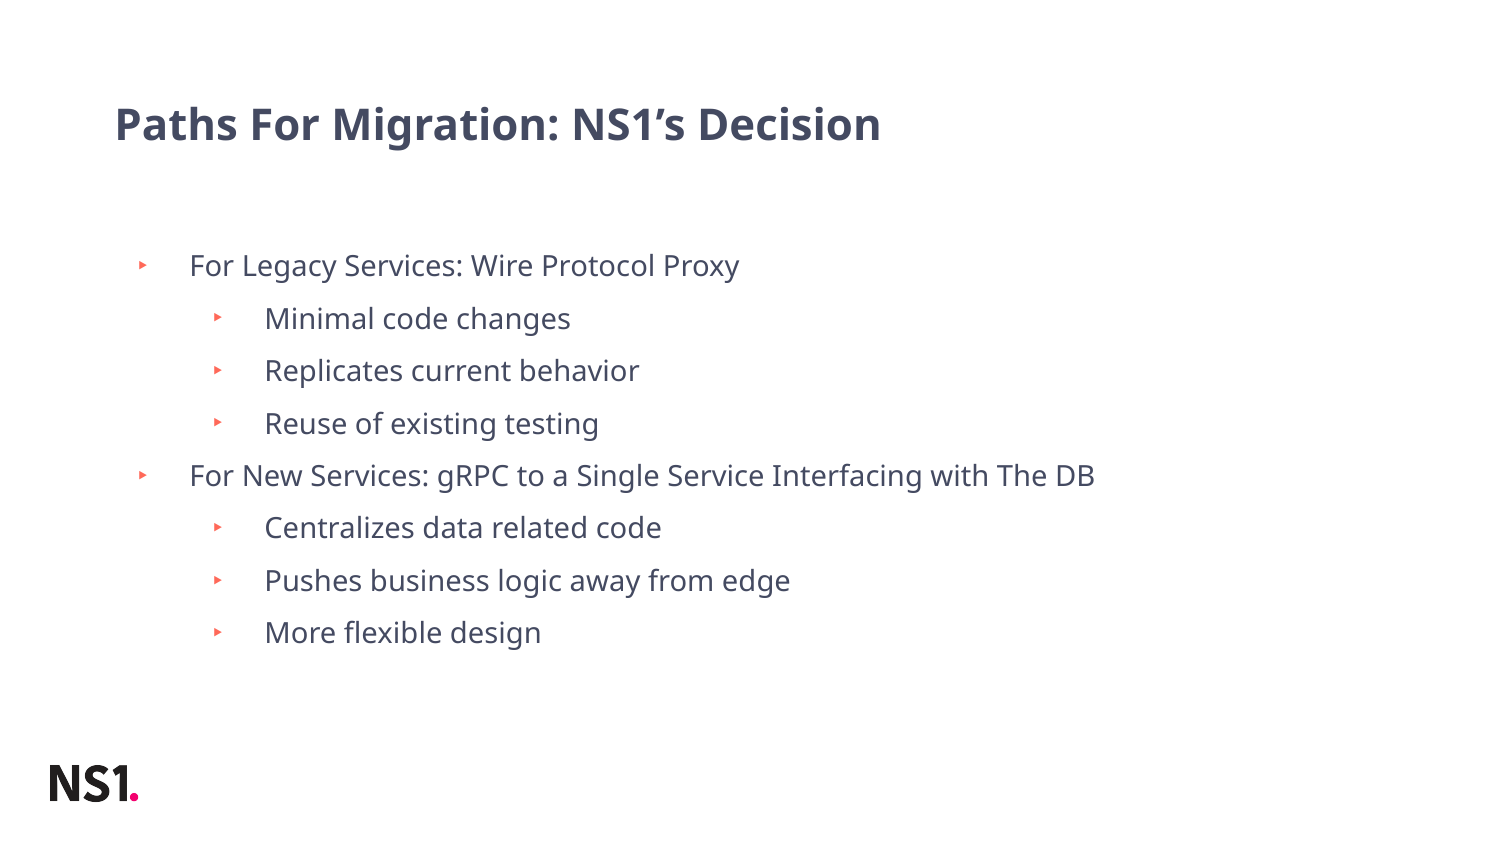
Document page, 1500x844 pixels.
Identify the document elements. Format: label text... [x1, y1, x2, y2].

list For Legacy Services: Wire Protocol Proxy Minimal code changes Replicates current behavior Reuse of existing testing For New Services: gRPC to a Single Service Interfacing with The DB Centralizes data related code Pushes business logic away from edge More flexible design [103, 224, 1397, 737]
title Paths For Migration: NS1’s Decision [103, 44, 1397, 208]
picture [46, 761, 140, 805]
